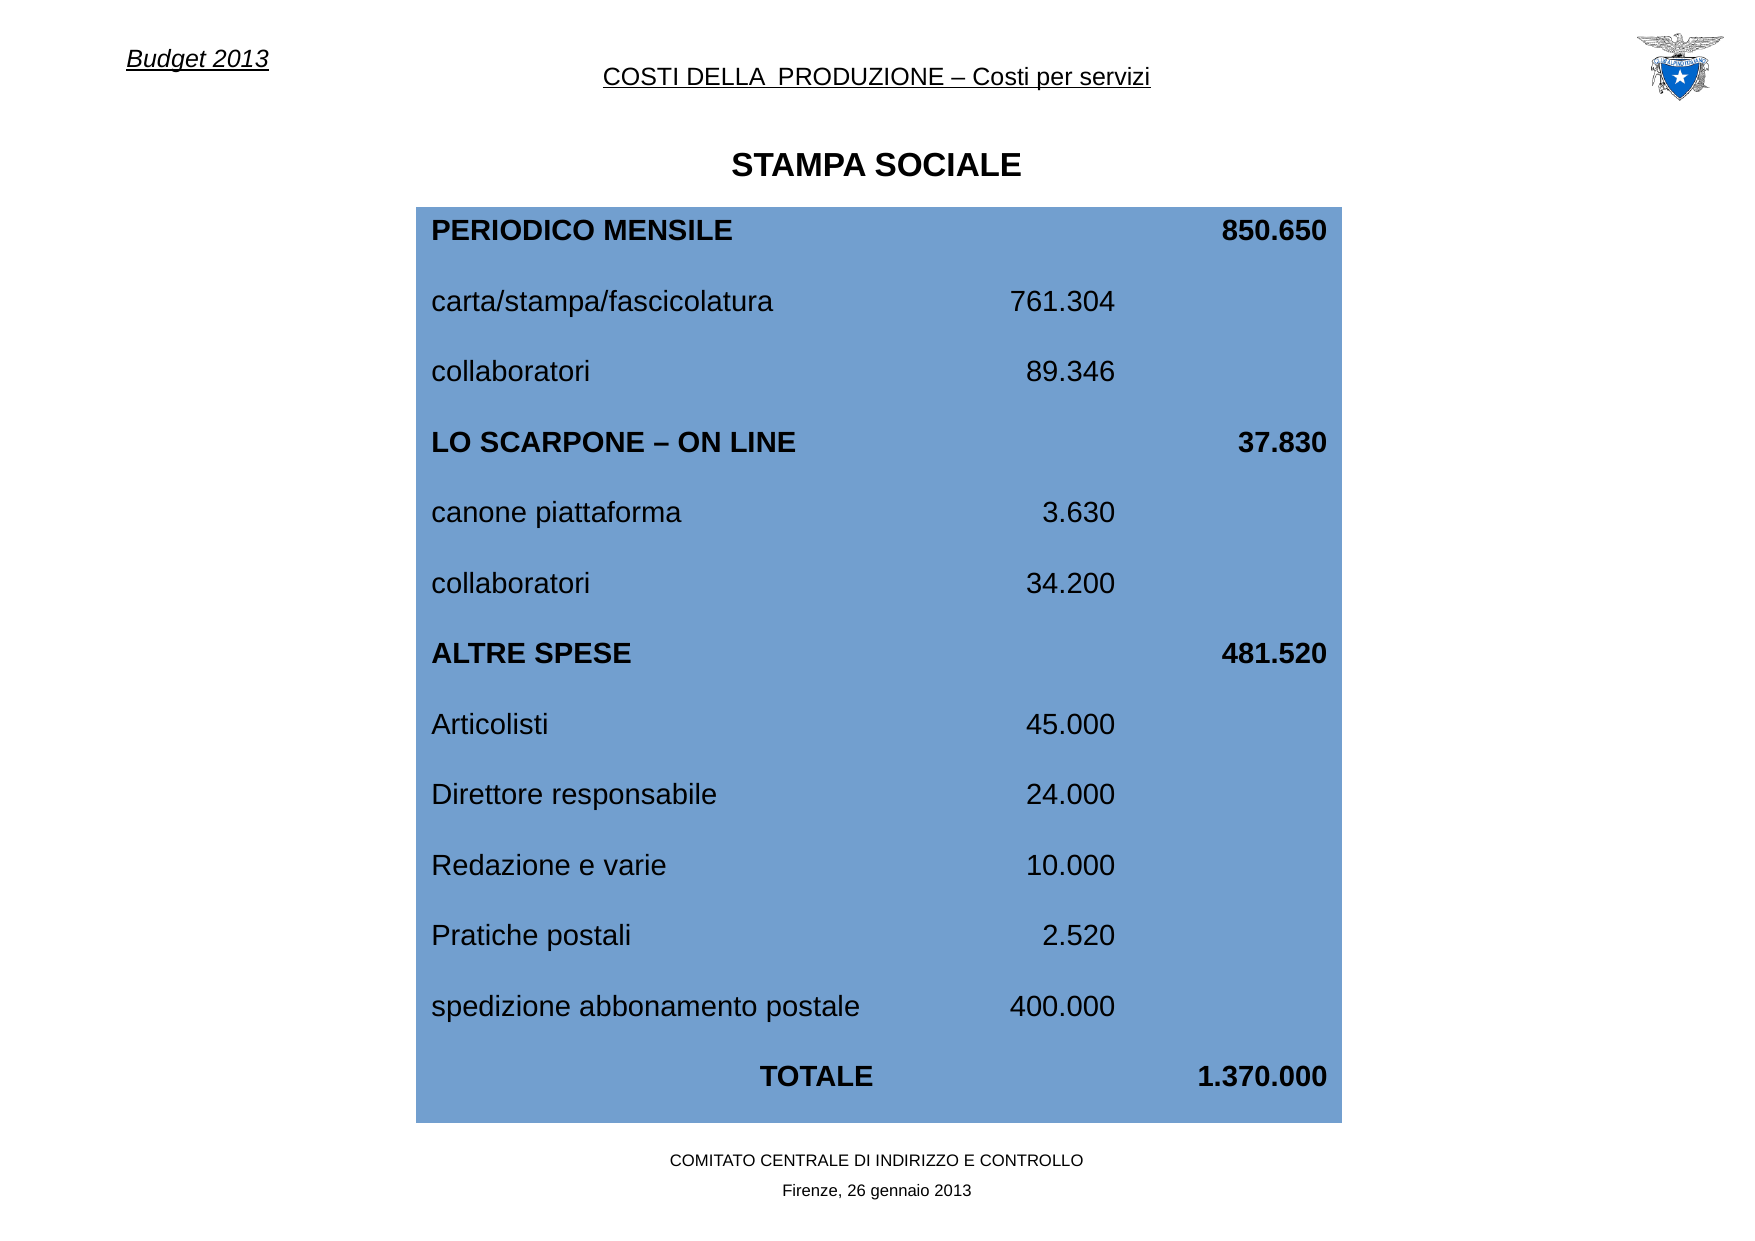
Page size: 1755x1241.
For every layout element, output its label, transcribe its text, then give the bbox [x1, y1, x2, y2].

table_cell carta/stampa/fascicolatura [416, 277, 889, 348]
picture [1633, 29, 1728, 108]
table_cell 34.200 [889, 559, 1130, 630]
table_cell [1130, 841, 1342, 912]
table_header 850.650 [1130, 207, 1342, 277]
table_cell 10.000 [889, 841, 1130, 912]
table_cell Pratiche postali [416, 912, 889, 982]
table_cell [1130, 348, 1342, 418]
table_cell [1130, 912, 1342, 982]
table_cell 761.304 [889, 277, 1130, 348]
table_cell TOTALE [416, 1053, 889, 1123]
table_cell [1130, 489, 1342, 559]
table_cell 481.520 [1130, 630, 1342, 700]
table_cell Direttore responsabile [416, 771, 889, 841]
text_box Budget 2013 [50, 35, 346, 82]
table_cell [1130, 700, 1342, 771]
table_cell 3.630 [889, 489, 1130, 559]
table_cell collaboratori [416, 559, 889, 630]
text_box STAMPA SOCIALE [437, 135, 1317, 192]
table_cell [889, 630, 1130, 700]
text_box COSTI DELLA PRODUZIONE – Costi per servizi [292, 53, 1462, 98]
table_cell 45.000 [889, 700, 1130, 771]
table_cell [1130, 559, 1342, 630]
table_cell collaboratori [416, 348, 889, 418]
table_cell [1130, 771, 1342, 841]
table_header PERIODICO MENSILE [416, 207, 889, 277]
table_cell 400.000 [889, 982, 1130, 1053]
table_cell spedizione abbonamento postale [416, 982, 889, 1053]
table_cell 89.346 [889, 348, 1130, 418]
table_cell [1130, 277, 1342, 348]
table_header [889, 207, 1130, 277]
table_cell 24.000 [889, 771, 1130, 841]
table_cell 2.520 [889, 912, 1130, 982]
text_box COMITATO CENTRALE DI INDIRIZZO E CONTROLLO Firenze, 26 gennaio 2013 [605, 1142, 1149, 1209]
table_cell [1130, 982, 1342, 1053]
table_cell 37.830 [1130, 418, 1342, 489]
table_cell Articolisti [416, 700, 889, 771]
table_cell LO SCARPONE – ON LINE [416, 418, 889, 489]
table_cell Redazione e varie [416, 841, 889, 912]
table_cell ALTRE SPESE [416, 630, 889, 700]
table_cell [889, 418, 1130, 489]
table_cell 1.370.000 [1130, 1053, 1342, 1123]
table_cell [889, 1053, 1130, 1123]
table_cell canone piattaforma [416, 489, 889, 559]
